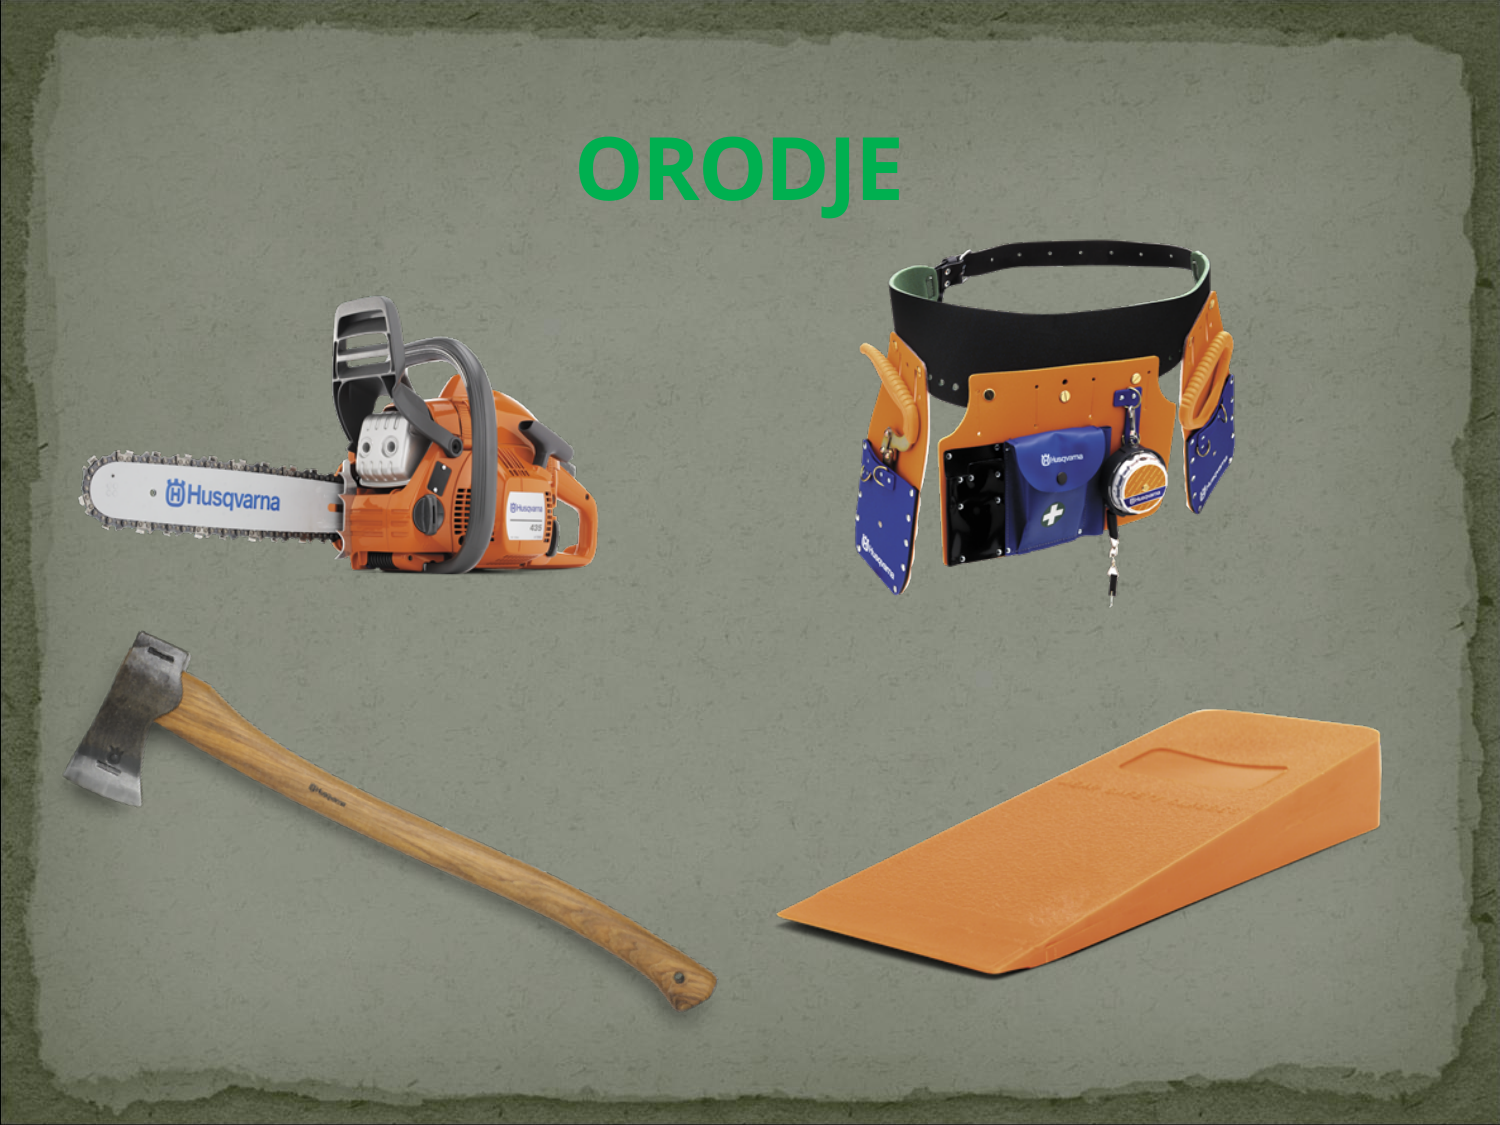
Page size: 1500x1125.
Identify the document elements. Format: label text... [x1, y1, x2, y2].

title ORODJE [75, 24, 1425, 225]
picture [0, 0, 1500, 1125]
